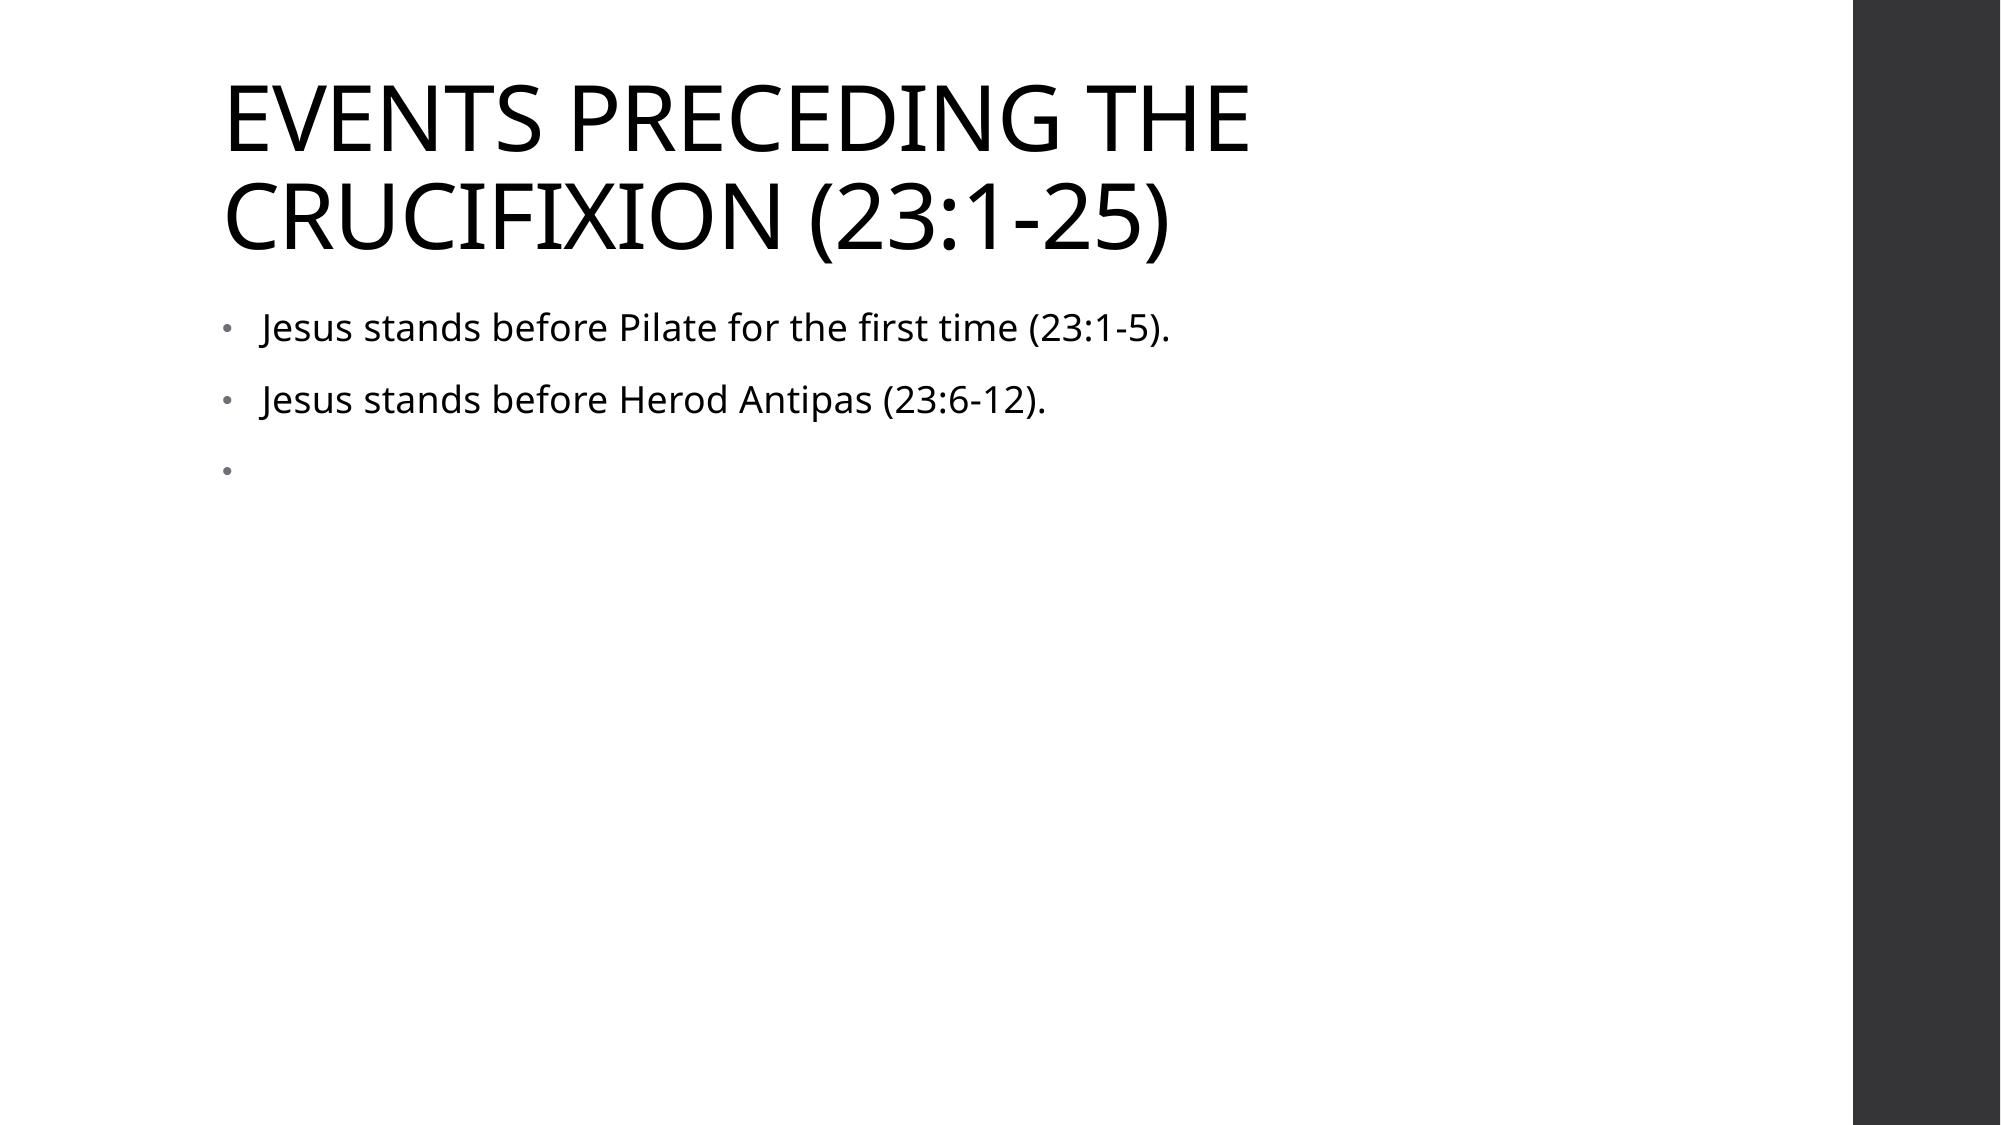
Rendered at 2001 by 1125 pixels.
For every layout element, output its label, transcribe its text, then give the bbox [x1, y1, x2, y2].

list Jesus stands before Pilate for the first time (23:1-5). Jesus stands before Herod Antipas (23:6-12). [206, 299, 1617, 1014]
title EVENTS PRECEDING THE CRUCIFIXION (23:1-25) [206, 60, 1797, 278]
